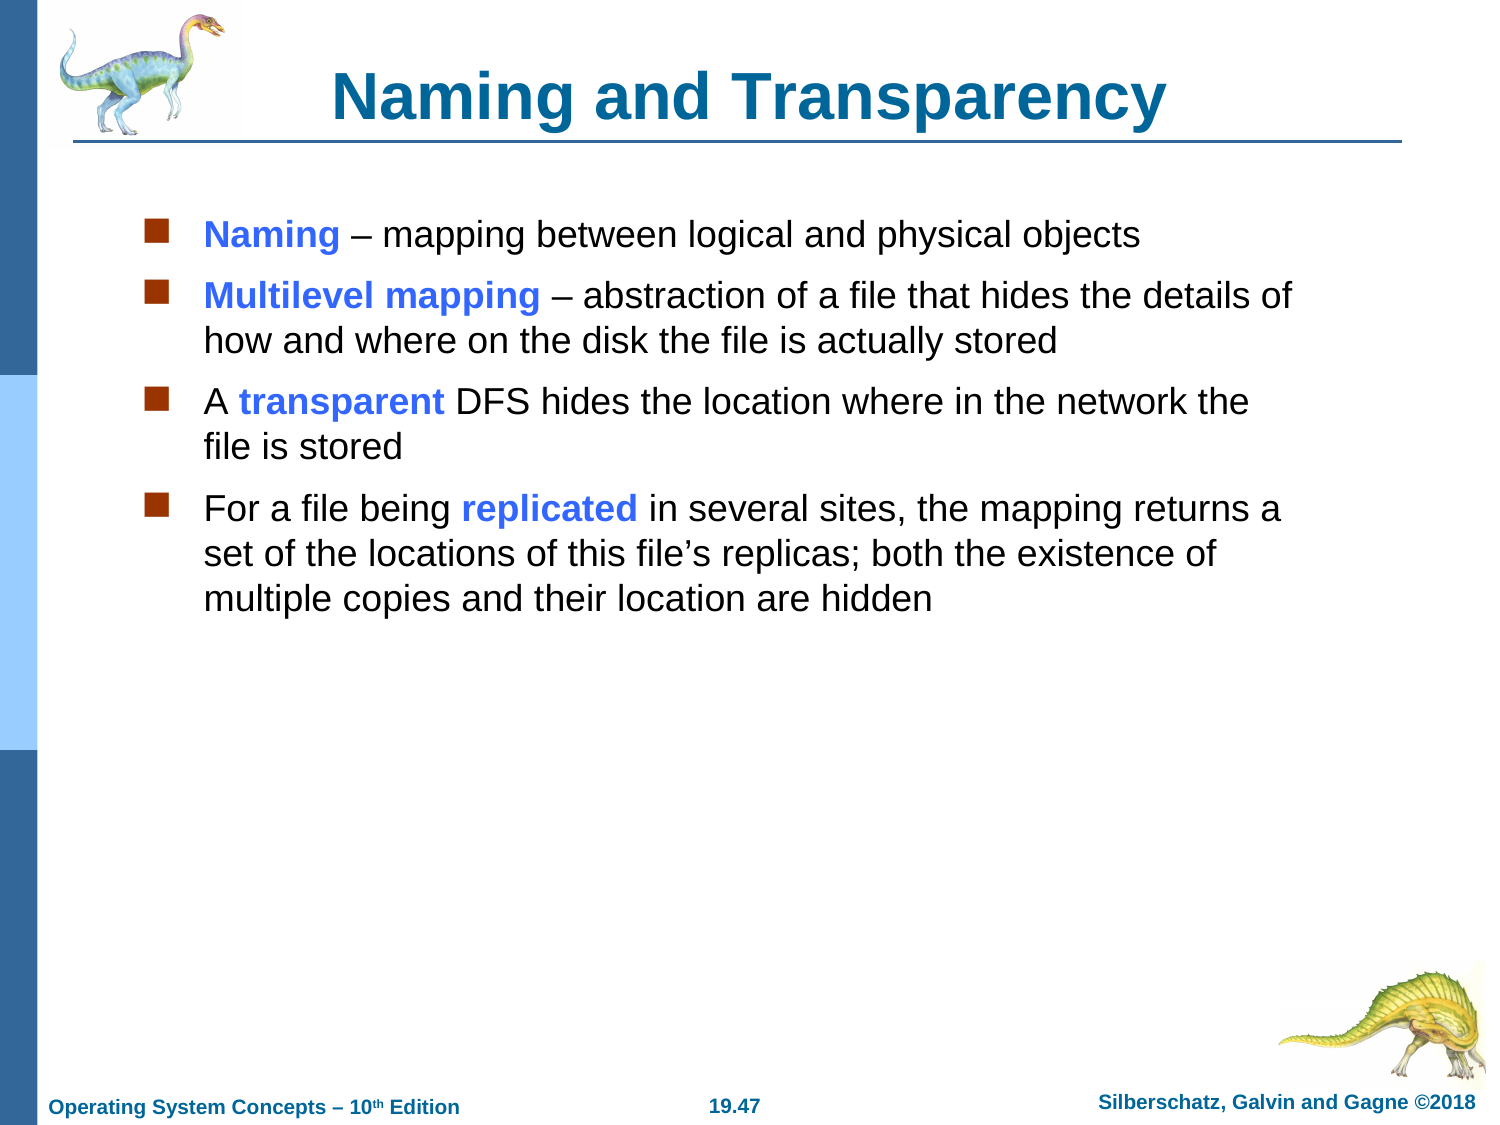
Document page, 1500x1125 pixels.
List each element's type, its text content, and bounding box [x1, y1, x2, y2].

picture [46, 0, 243, 149]
picture [1415, 1094, 1423, 1099]
picture [1275, 959, 1486, 1090]
list Naming – mapping between logical and physical objects Multilevel mapping – abstraction of a file that hides the details of how and where on the disk the file is actually stored A transparent DFS hides the location where in the network the file is stored For a file being replicated in several sites, the mapping returns a set of the locations of this file’s replicas; both the existence of multiple copies and their location are hidden [132, 202, 1313, 946]
title Naming and Transparency [75, 45, 1426, 141]
